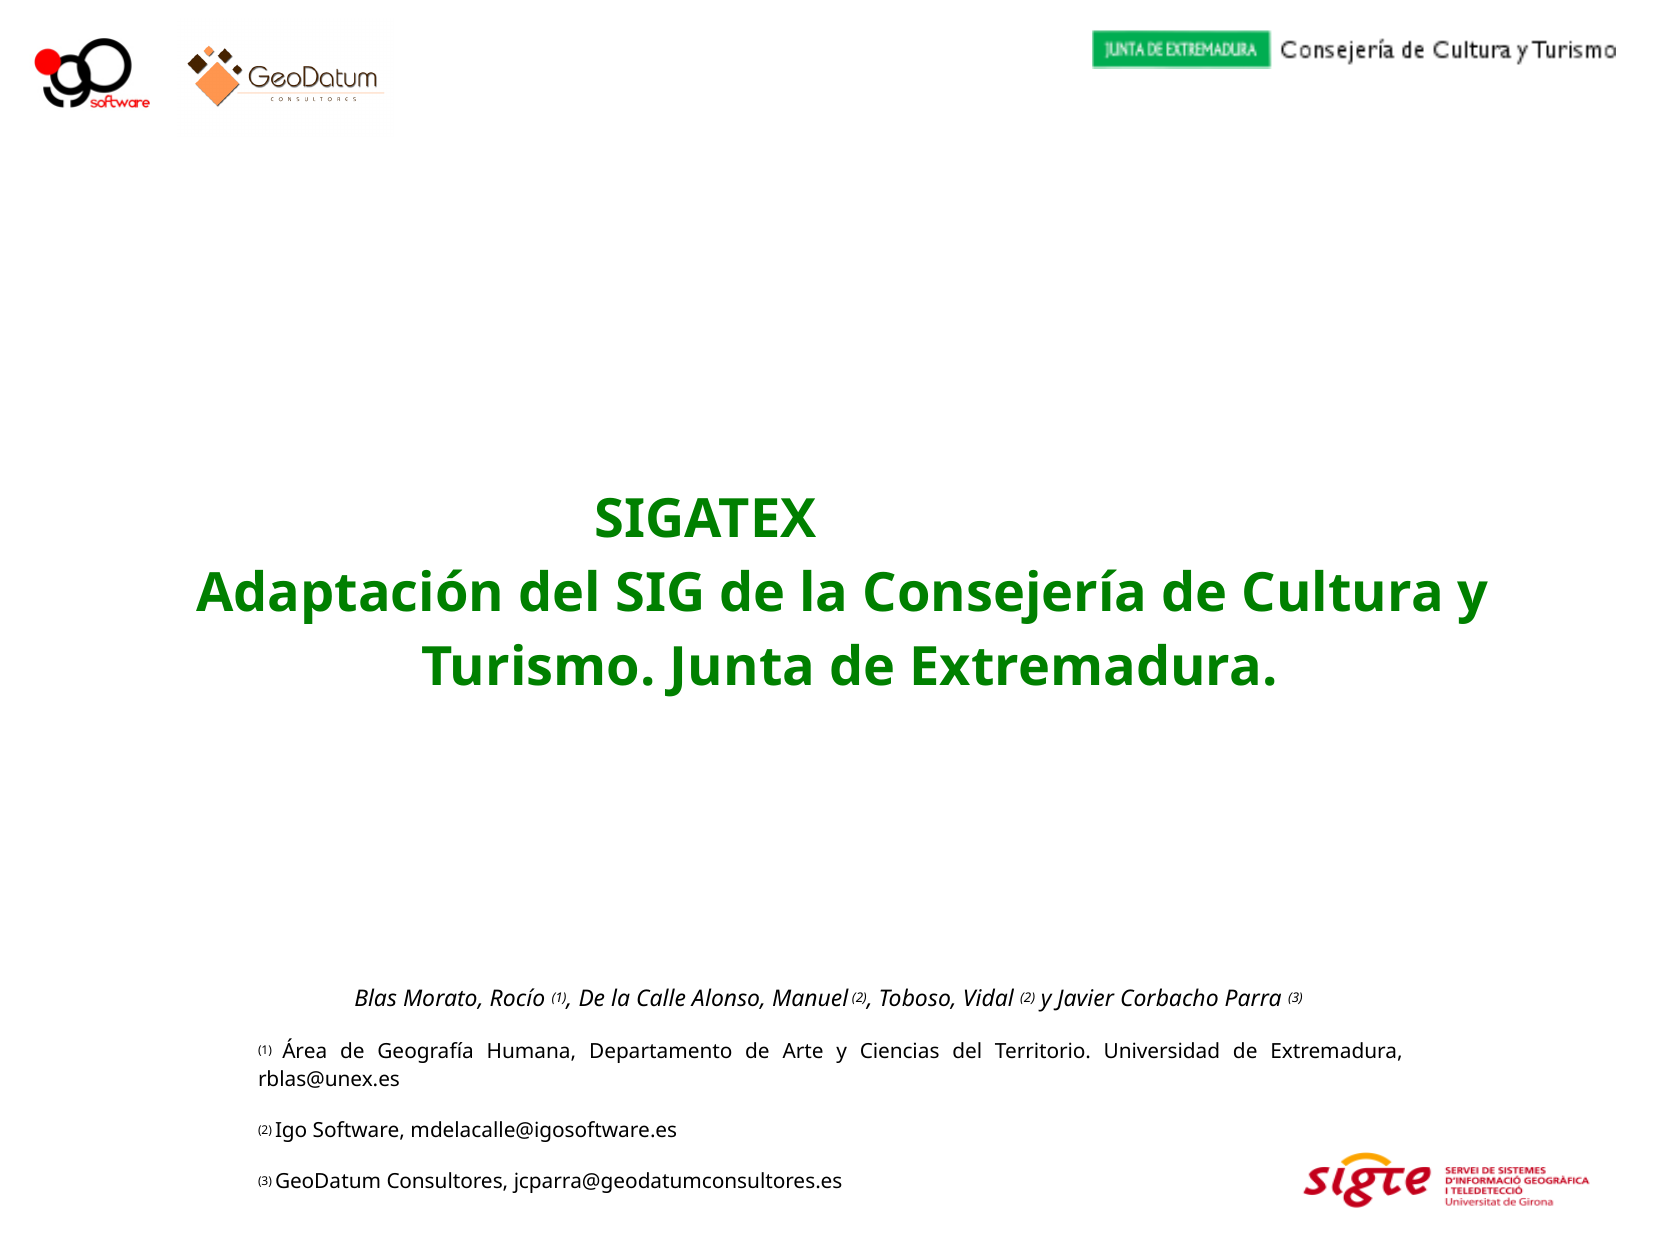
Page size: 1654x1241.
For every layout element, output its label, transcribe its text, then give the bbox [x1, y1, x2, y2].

picture [1299, 1151, 1592, 1211]
picture [29, 30, 155, 119]
text_box Blas Morato, Rocío (1), De la Calle Alonso, Manuel (2), Toboso, Vidal (2) y Javier Corbacho Parra (3) (1) Área de Geografía Humana, Departamento de Arte y Ciencias del Territorio. Universidad de Extremadura, rblas@unex.es (2) Igo Software, mdelacalle@igosoftware.es (3) GeoDatum Consultores, jcparra@geodatumconsultores.es [243, 974, 1418, 1154]
picture [177, 18, 394, 137]
text_box SIGATEX Adaptación del SIG de la Consejería de Cultura y Turismo. Junta de Extremadura. [118, 472, 1582, 669]
picture [1092, 29, 1616, 70]
